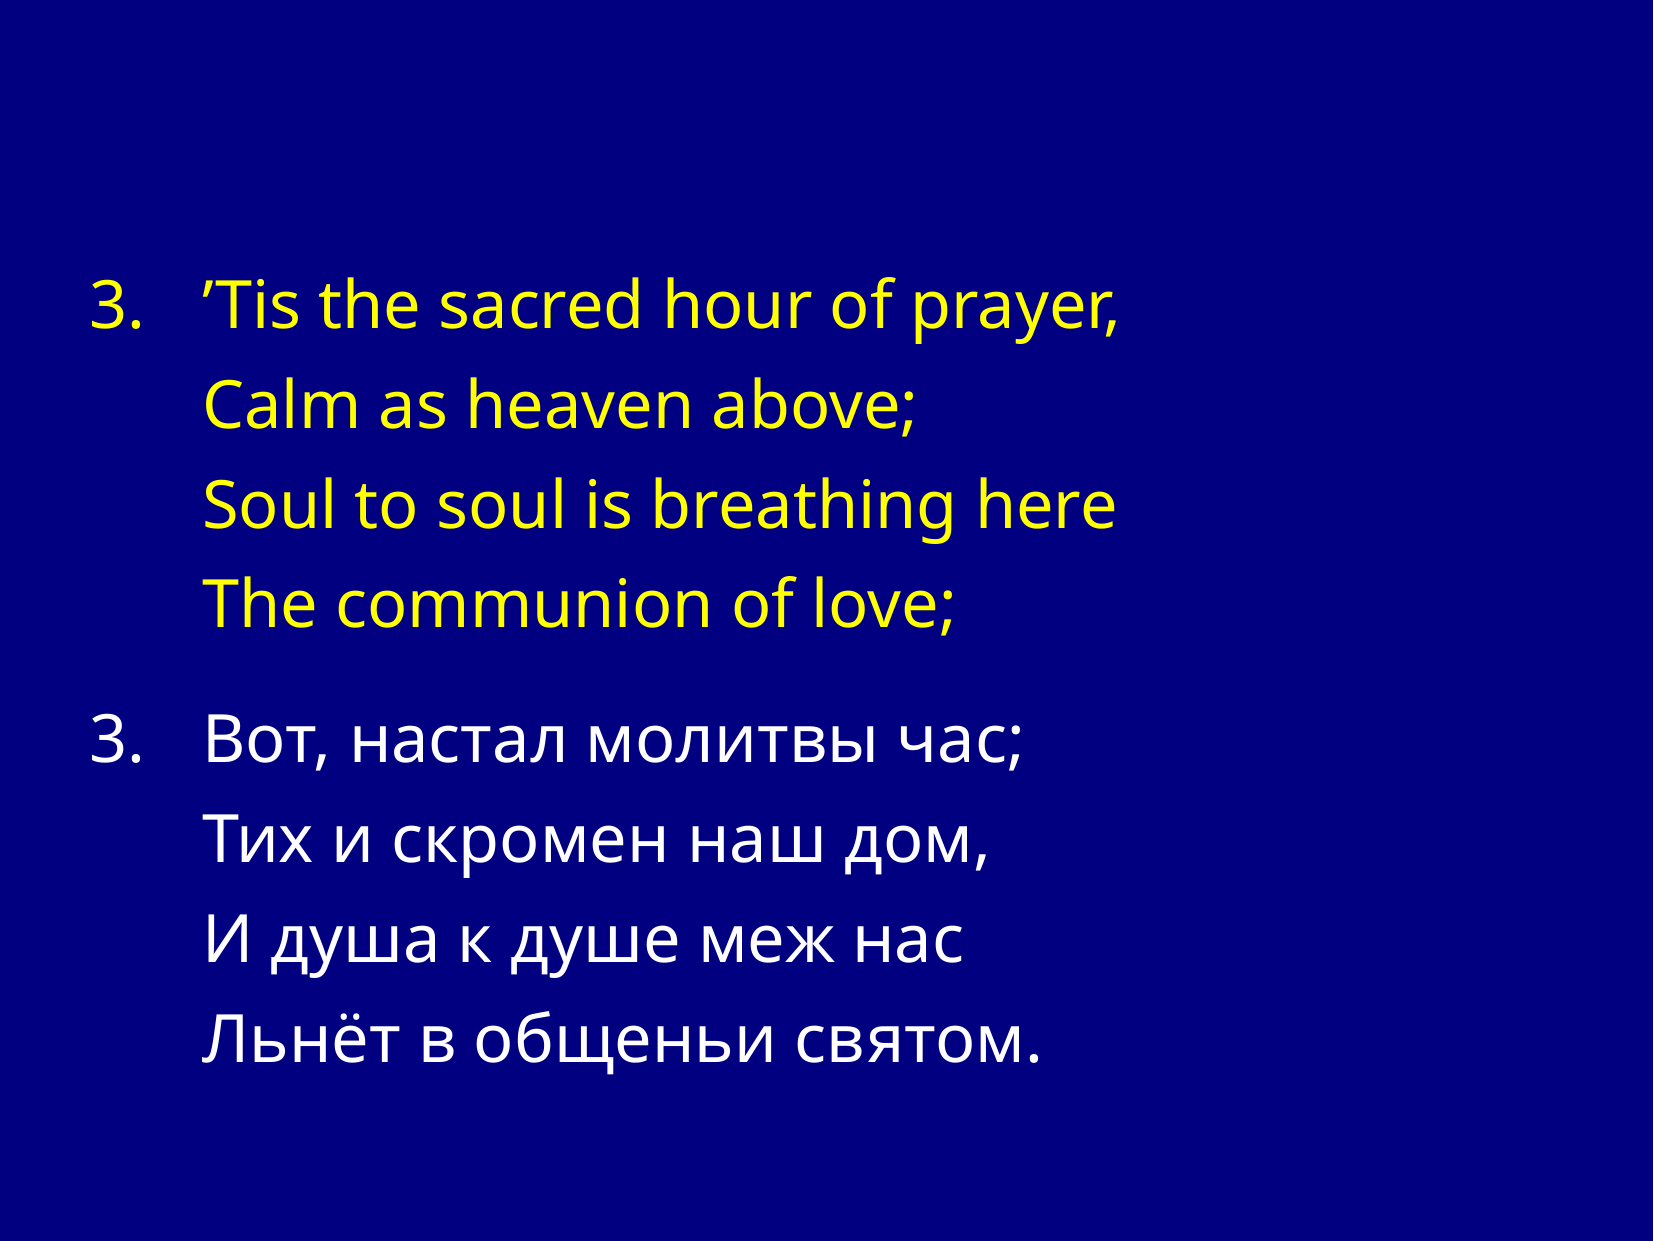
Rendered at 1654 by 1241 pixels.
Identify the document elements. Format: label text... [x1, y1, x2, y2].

text_box 3. Вот, настал молитвы час; Тих и скромен наш дом, И душа к душе меж нас Льнёт в общеньи святом. [75, 675, 1576, 1163]
text_box 3. ’Tis the sacred hour of prayer, Calm as heaven above; Soul to soul is breathing here The communion of love; [75, 150, 1576, 638]
